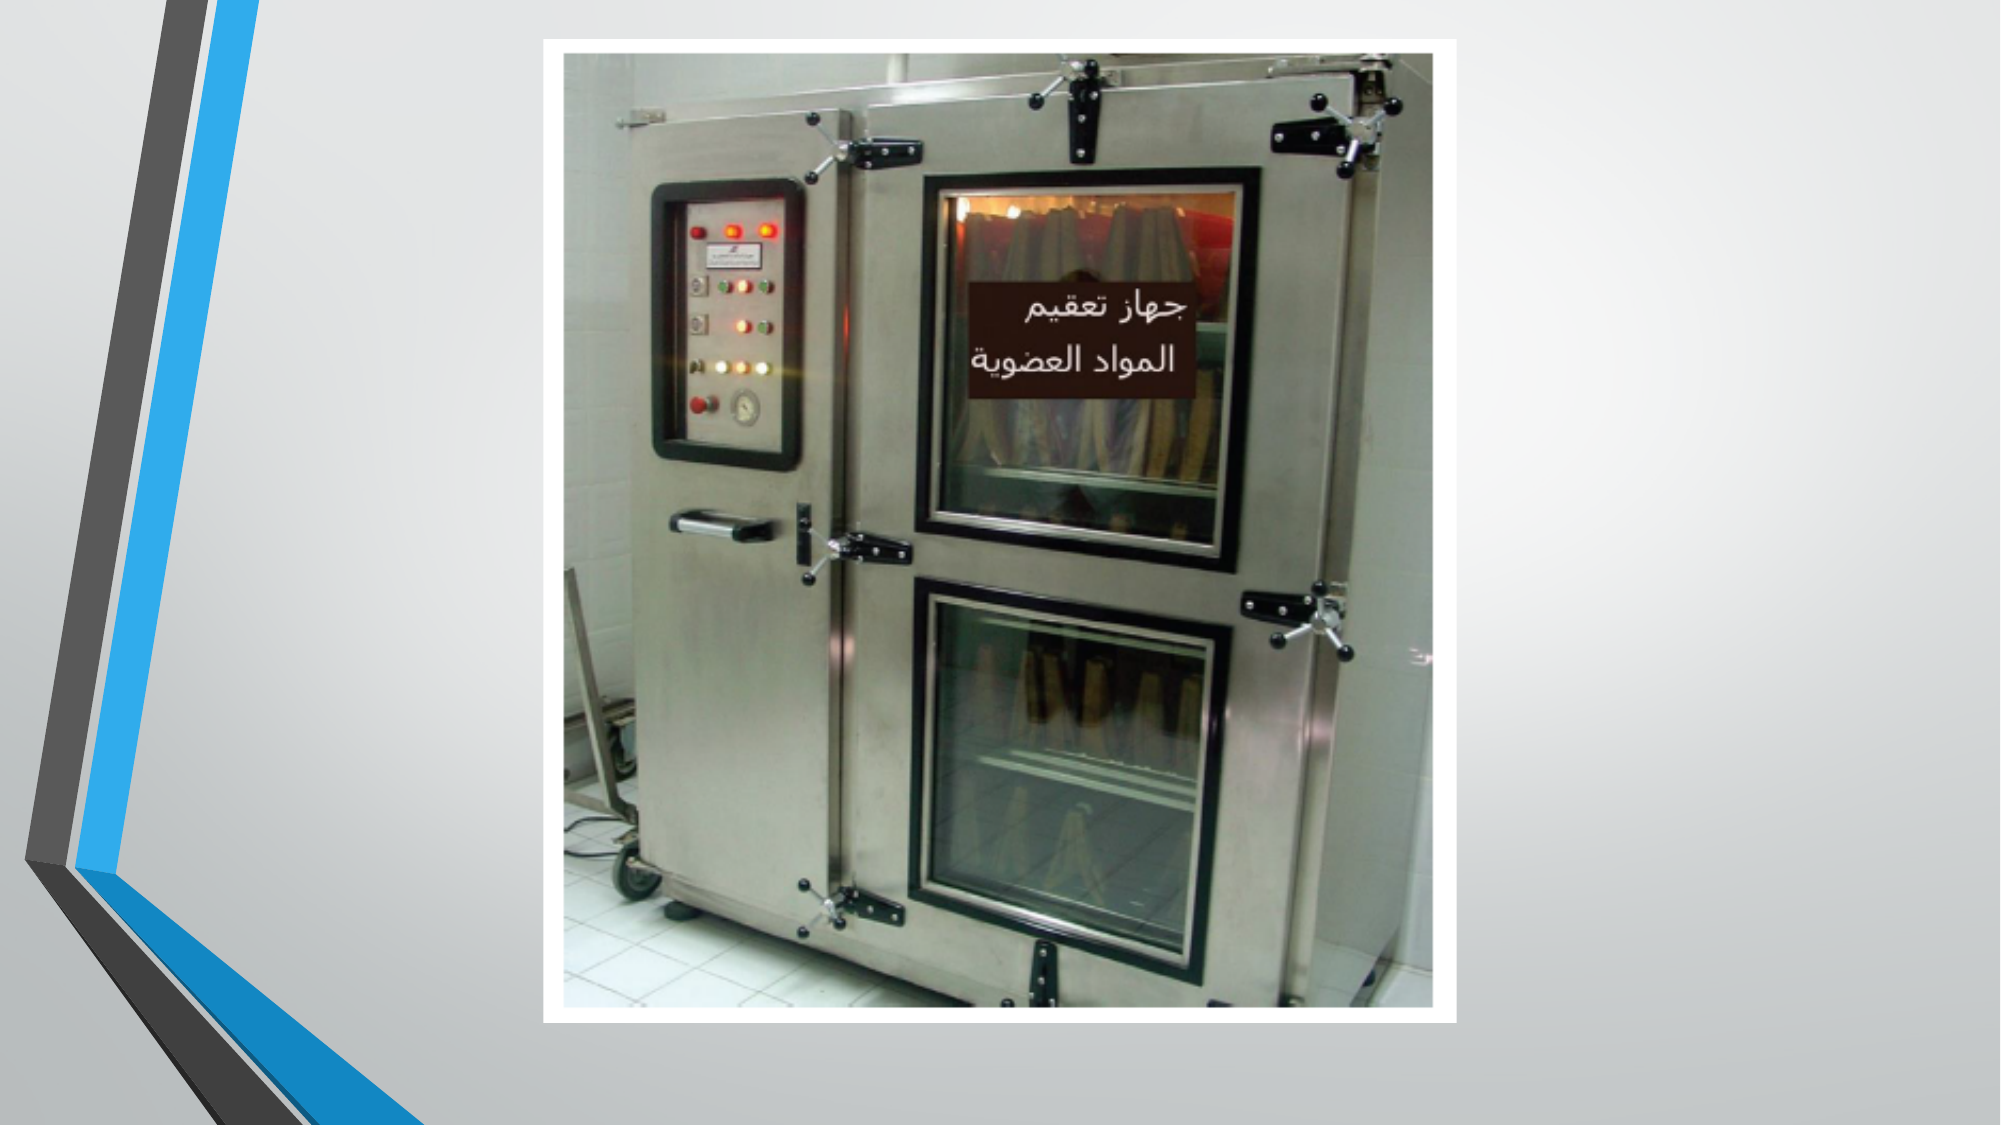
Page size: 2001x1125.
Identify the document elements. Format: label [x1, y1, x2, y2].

picture [543, 39, 1457, 1023]
